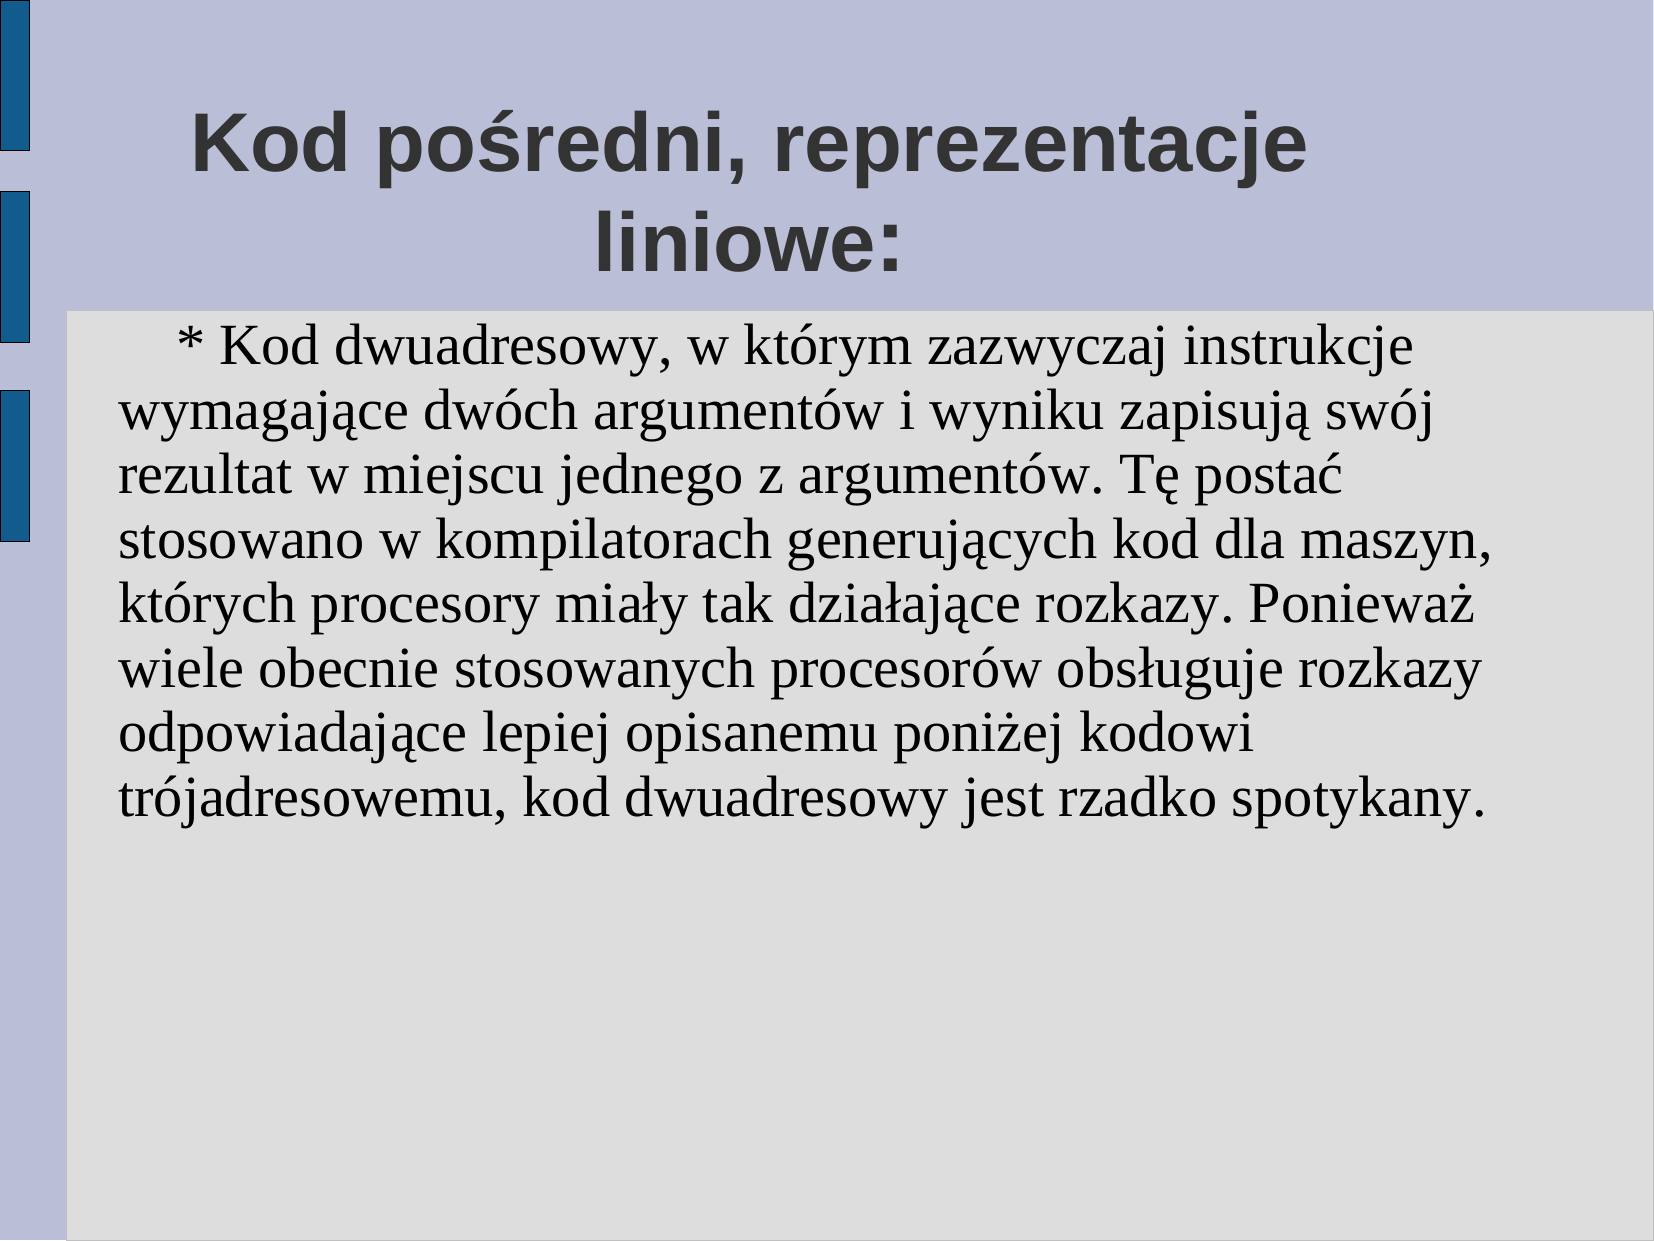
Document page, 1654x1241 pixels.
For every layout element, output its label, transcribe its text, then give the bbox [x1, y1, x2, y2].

text_box * Kod dwuadresowy, w którym zazwyczaj instrukcje wymagające dwóch argumentów i wyniku zapisują swój rezultat w miejscu jednego z argumentów. Tę postać stosowano w kompilatorach generujących kod dla maszyn, których procesory miały tak działające rozkazy. Ponieważ wiele obecnie stosowanych procesorów obsługuje rozkazy odpowiadające lepiej opisanemu poniżej kodowi trójadresowemu, kod dwuadresowy jest rzadko spotykany. [118, 312, 1565, 1182]
title Kod pośredni, reprezentacje liniowe: [112, 88, 1388, 300]
